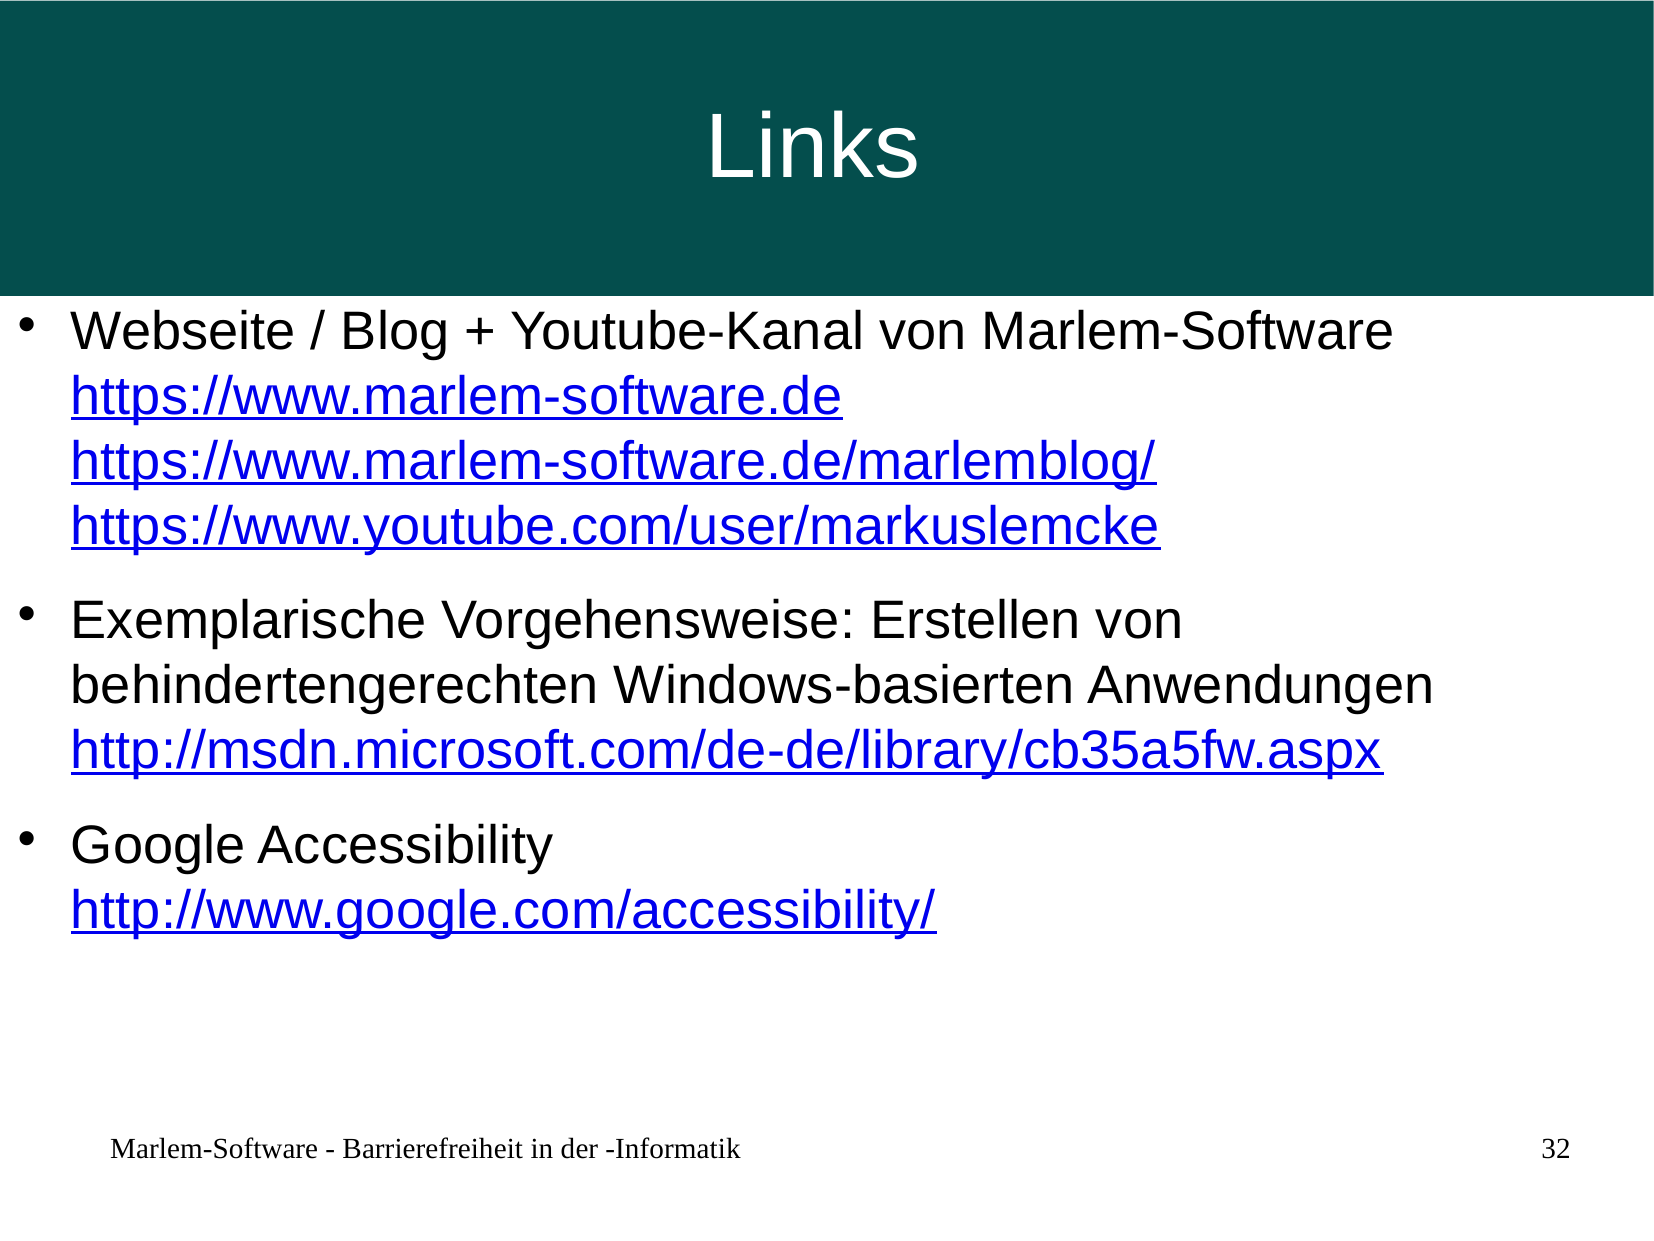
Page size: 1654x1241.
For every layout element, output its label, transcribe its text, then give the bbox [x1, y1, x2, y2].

list Webseite / Blog + Youtube-Kanal von Marlem-Software https://www.marlem-software.de https://www.marlem-software.de/marlemblog/ https://www.youtube.com/user/markuslemcke Exemplarische Vorgehensweise: Erstellen von behindertengerechten Windows-basierten Anwendungen http://msdn.microsoft.com/de-de/library/cb35a5fw.aspx Google Accessibility http://www.google.com/accessibility/ [0, 296, 1654, 1063]
title Links [0, 0, 1654, 296]
